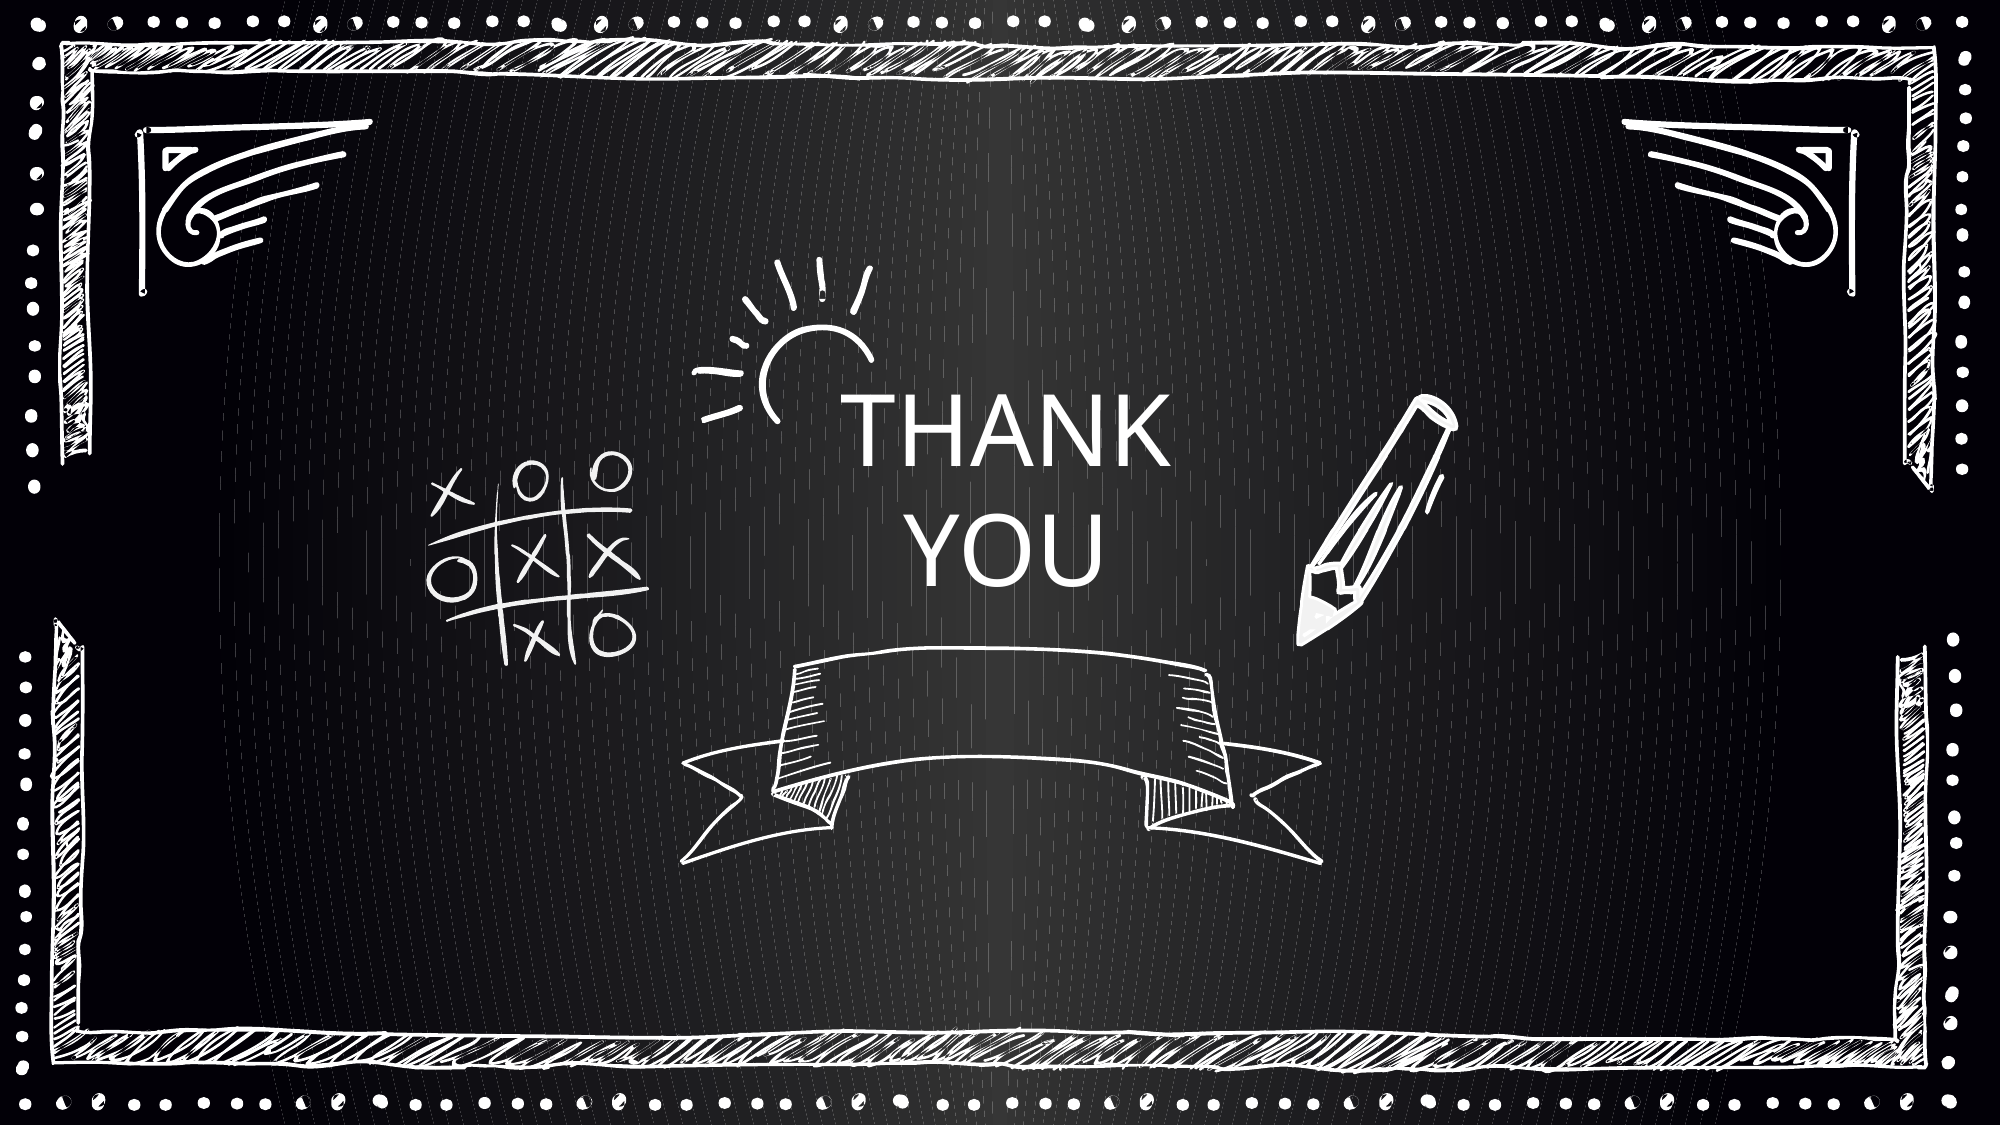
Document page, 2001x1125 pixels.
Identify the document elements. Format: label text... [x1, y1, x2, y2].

picture [15, 15, 1972, 1111]
text_box THANK YOU [470, 359, 1543, 614]
